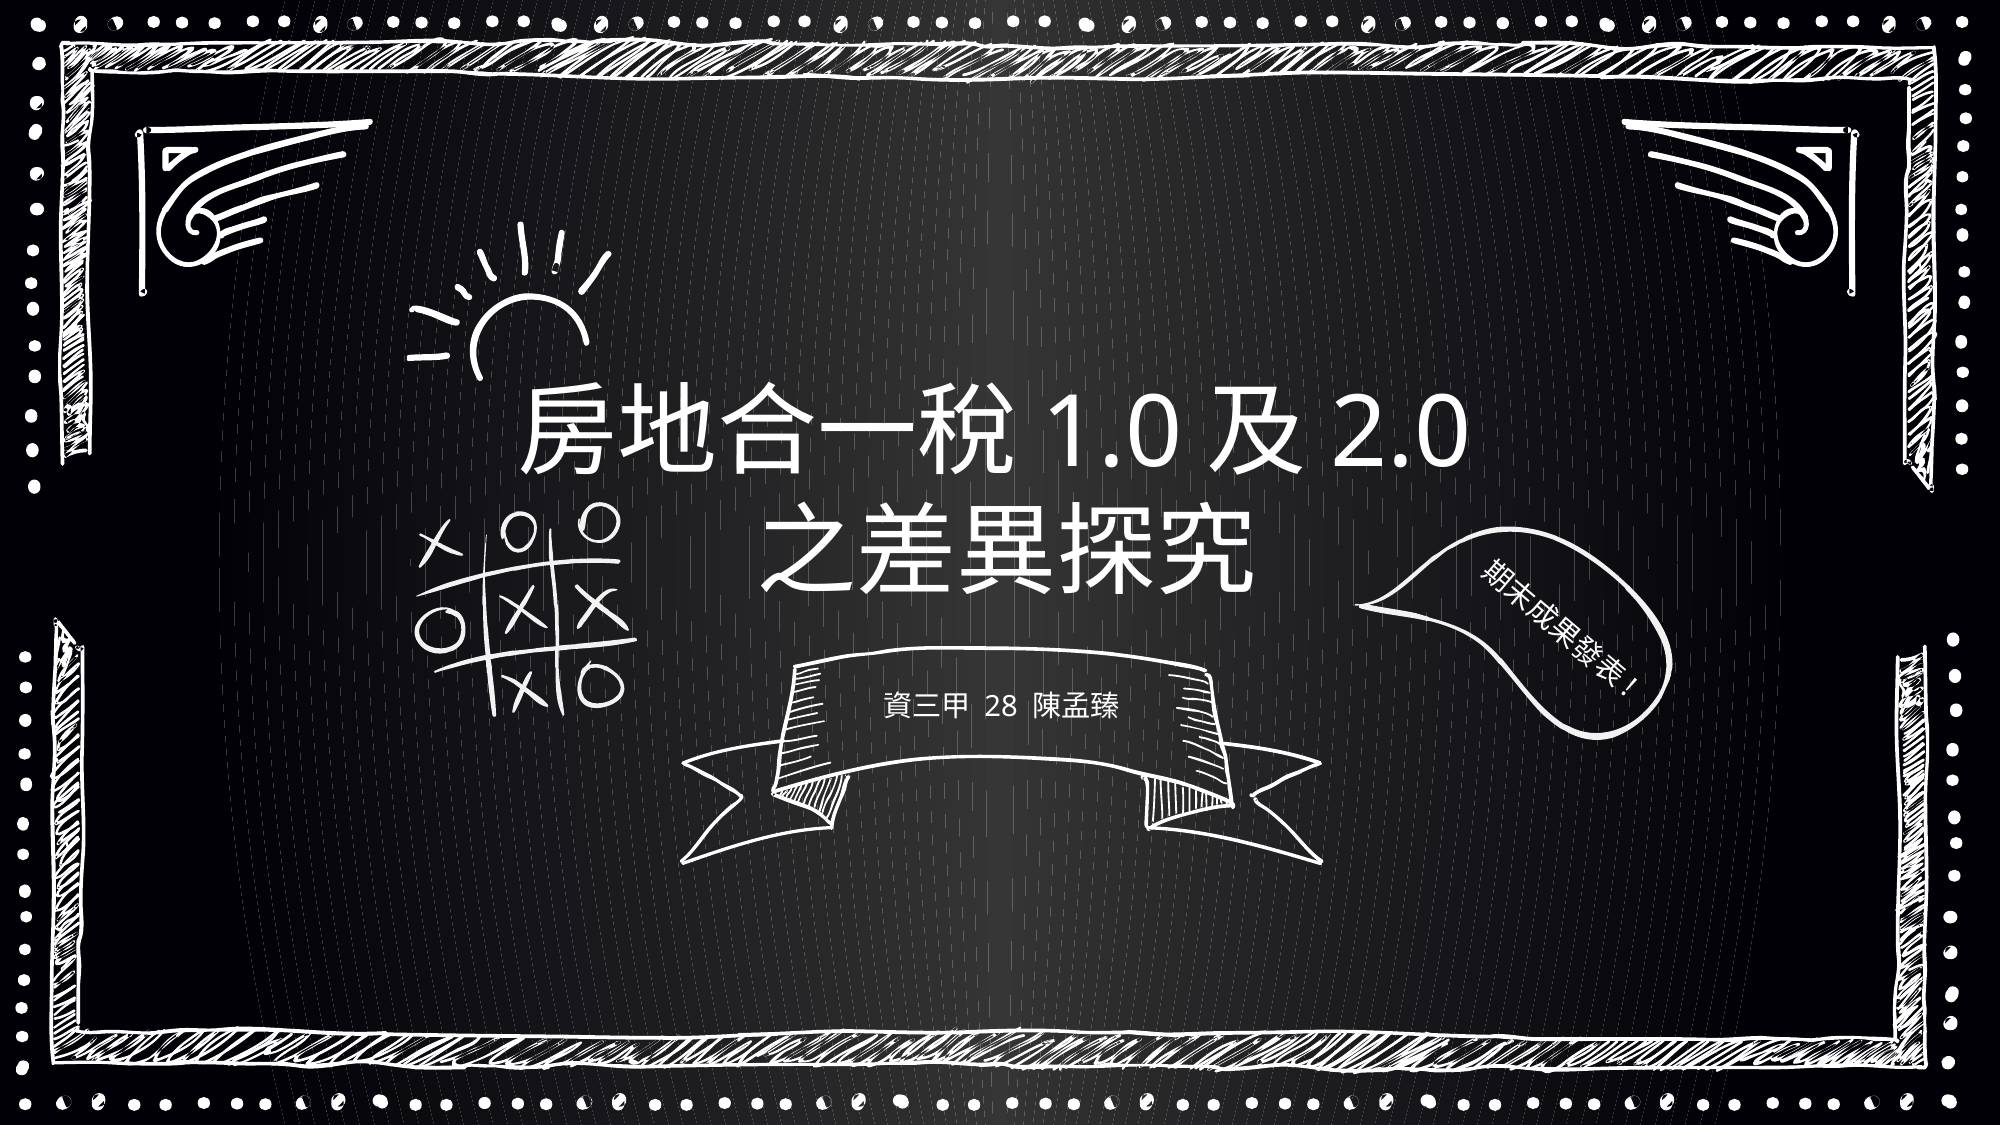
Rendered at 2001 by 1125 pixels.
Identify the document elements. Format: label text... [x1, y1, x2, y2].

text_box 房地合一稅1.0及2.0之差異探究 [539, 407, 597, 417]
picture [15, 471, 1963, 1111]
text_box 期末成果發表! [1460, 537, 1661, 718]
text_box 資三甲 28 陳孟臻 [868, 680, 1135, 731]
text_box 房地合一稅1.0及2.0之差異探究 [470, 359, 1543, 614]
picture [25, 15, 1972, 494]
